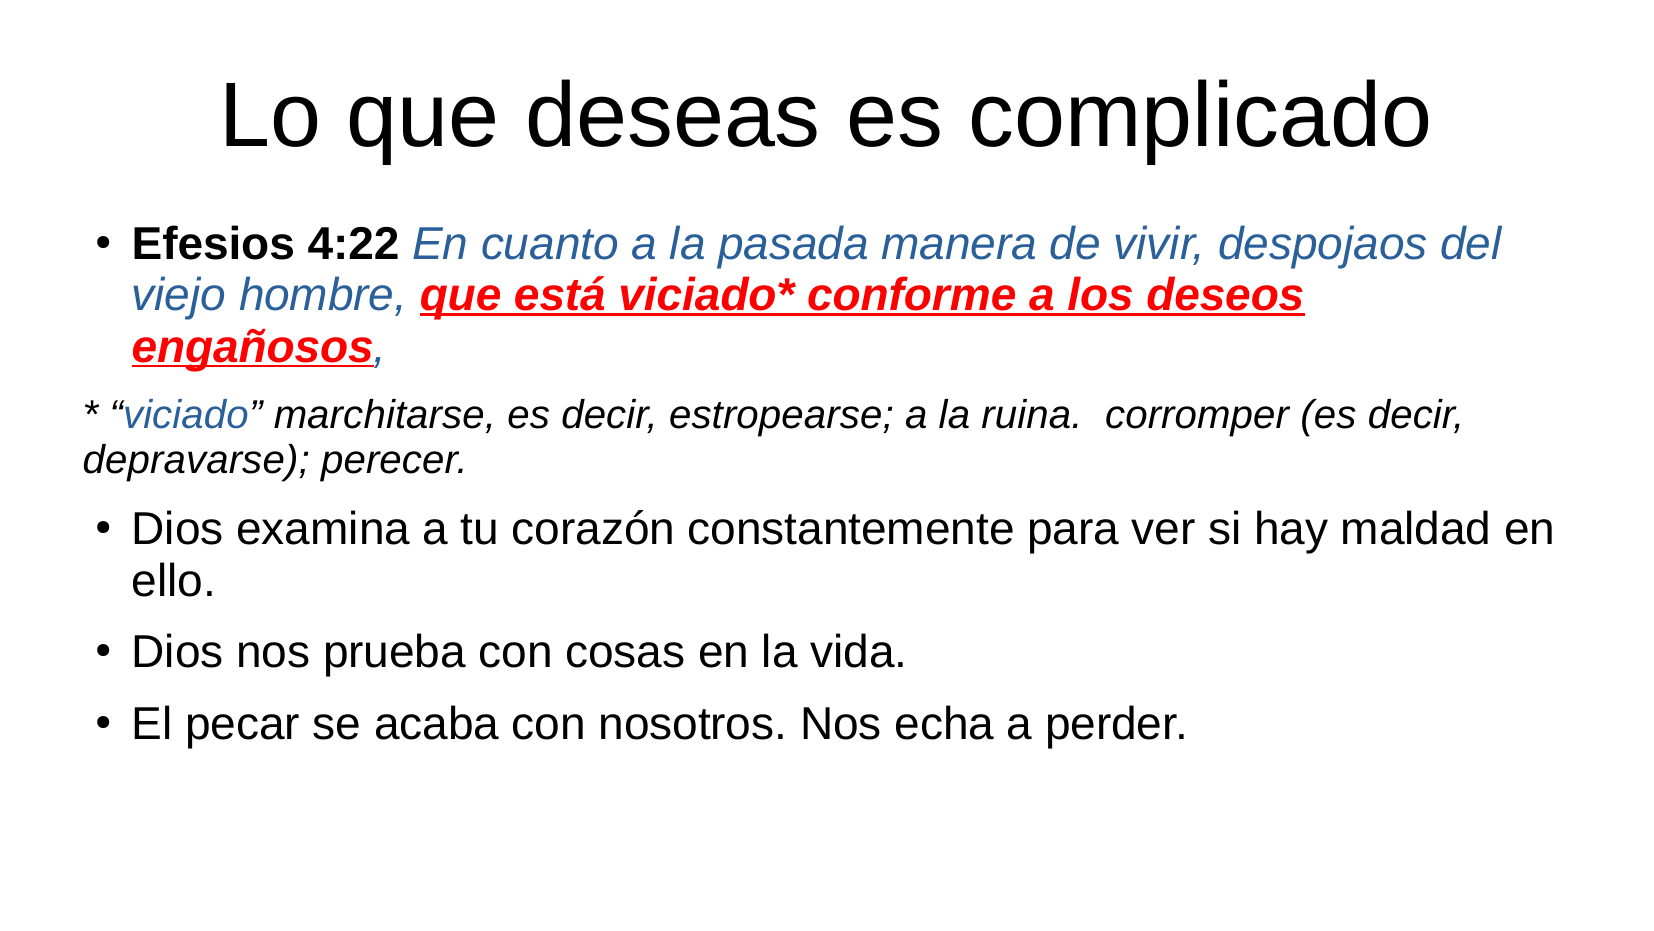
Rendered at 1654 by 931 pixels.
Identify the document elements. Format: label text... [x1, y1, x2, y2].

list Efesios 4:22 En cuanto a la pasada manera de vivir, despojaos del viejo hombre, que está viciado* conforme a los deseos engañosos, * “viciado” marchitarse, es decir, estropearse; a la ruina. corromper (es decir, depravarse); perecer. Dios examina a tu corazón constantemente para ver si hay maldad en ello. Dios nos prueba con cosas en la vida. El pecar se acaba con nosotros. Nos echa a perder. [82, 217, 1571, 758]
title Lo que deseas es complicado [82, 37, 1571, 193]
